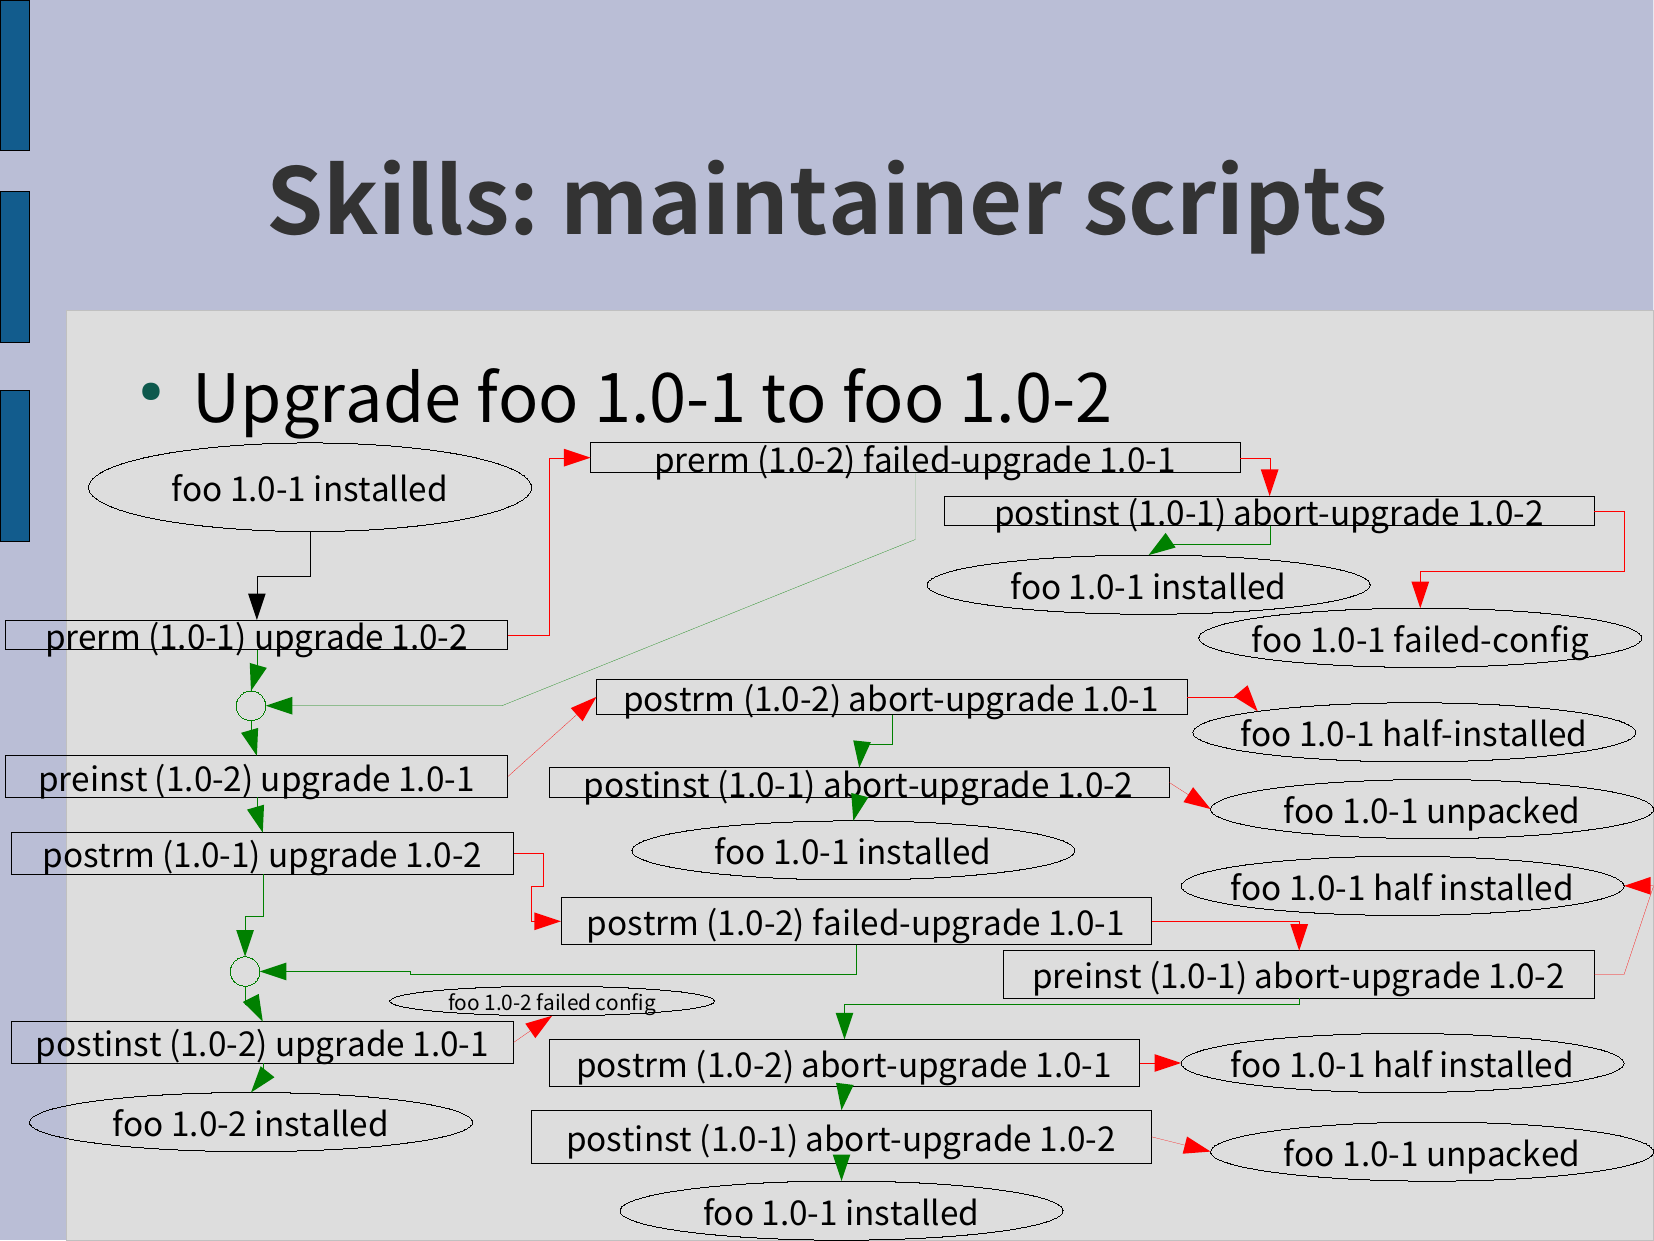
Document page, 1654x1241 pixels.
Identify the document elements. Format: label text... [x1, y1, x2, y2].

text_box postrm (1.0-2) abort-upgrade 1.0-1 [549, 1039, 1140, 1087]
text_box foo 1.0-1 half installed [1181, 1033, 1625, 1093]
text_box foo 1.0-2 installed [29, 1092, 473, 1152]
text_box prerm (1.0-1) upgrade 1.0-2 [5, 620, 508, 650]
text_box foo 1.0-1 unpacked [1210, 779, 1654, 839]
text_box foo 1.0-1 installed [88, 442, 532, 532]
text_box postinst (1.0-1) abort-upgrade 1.0-2 [531, 1110, 1152, 1164]
text_box foo 1.0-1 installed [631, 820, 1075, 880]
text_box postrm (1.0-2) abort-upgrade 1.0-1 [596, 679, 1188, 715]
text_box postinst (1.0-1) abort-upgrade 1.0-2 [549, 767, 1170, 798]
text_box preinst (1.0-1) abort-upgrade 1.0-2 [1003, 950, 1595, 999]
text_box postinst (1.0-2) upgrade 1.0-1 [11, 1021, 514, 1064]
text_box foo 1.0-1 half installed [1181, 856, 1624, 916]
title Skills: maintainer scripts [121, 91, 1534, 299]
list Upgrade foo 1.0-1 to foo 1.0-2 [121, 344, 1534, 416]
text_box foo 1.0-1 failed-config [1198, 608, 1642, 668]
text_box foo 1.0-1 installed [927, 555, 1371, 615]
text_box postrm (1.0-1) upgrade 1.0-2 [11, 832, 514, 875]
text_box foo 1.0-1 half-installed [1192, 702, 1636, 762]
text_box postinst (1.0-1) abort-upgrade 1.0-2 [944, 496, 1595, 526]
text_box foo 1.0-1 installed [620, 1181, 1064, 1241]
text_box postrm (1.0-2) failed-upgrade 1.0-1 [561, 897, 1152, 945]
text_box prerm (1.0-2) failed-upgrade 1.0-1 [590, 442, 1241, 473]
text_box foo 1.0-1 unpacked [1210, 1122, 1654, 1182]
text_box preinst (1.0-2) upgrade 1.0-1 [5, 755, 508, 798]
text_box foo 1.0-2 failed config [389, 986, 715, 1016]
